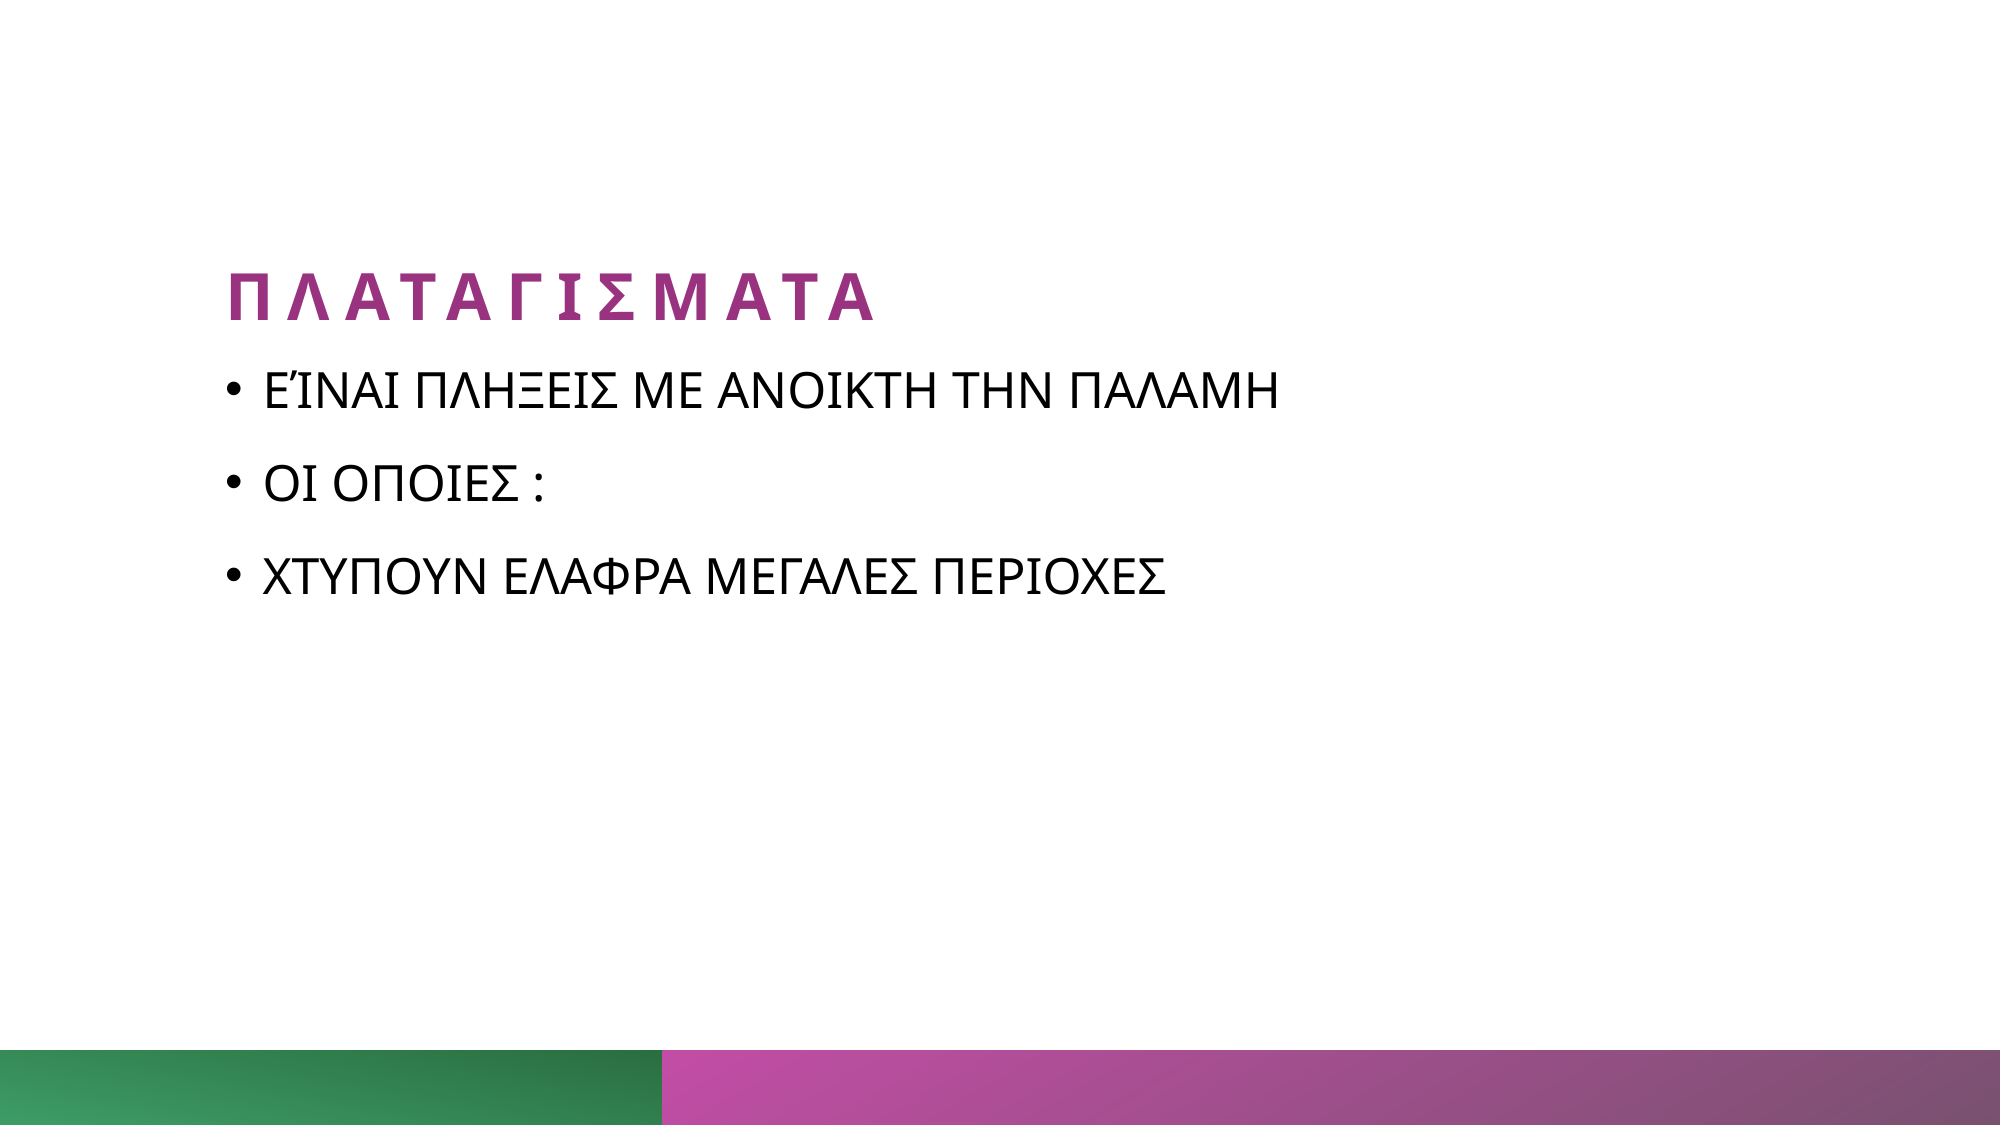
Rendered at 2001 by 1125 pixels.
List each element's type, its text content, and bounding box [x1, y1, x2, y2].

title ΠΛΑΤΑΓΙΣΜΑΤΑ [225, 195, 947, 333]
list ΕΊΝΑΙ ΠΛΗΞΕΙΣ ΜΕ ΑΝΟΙΚΤΗ ΤΗΝ ΠΑΛΑΜΗ ΟΙ ΟΠΟΙΕΣ : ΧΤΥΠΟΥΝ ΕΛΑΦΡΑ ΜΕΓΑΛΕΣ ΠΕΡΙΟΧΕΣ [225, 346, 1333, 720]
